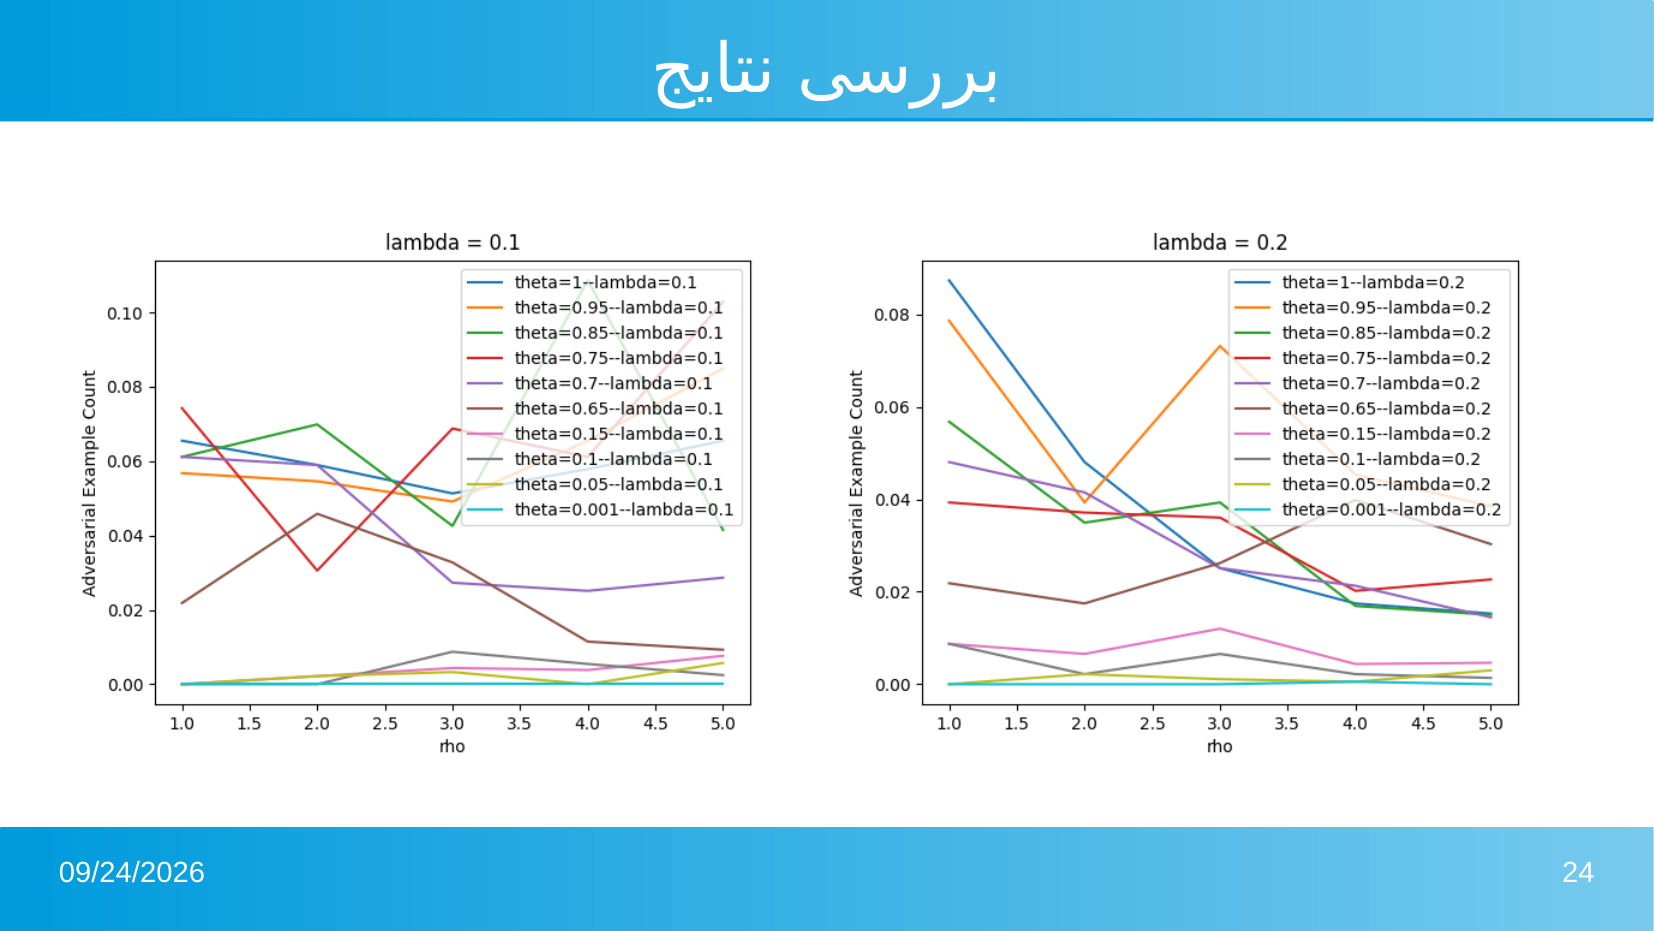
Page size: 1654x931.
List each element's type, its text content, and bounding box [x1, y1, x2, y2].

title بررسی نتایج [59, 29, 1595, 108]
picture [59, 191, 1595, 768]
